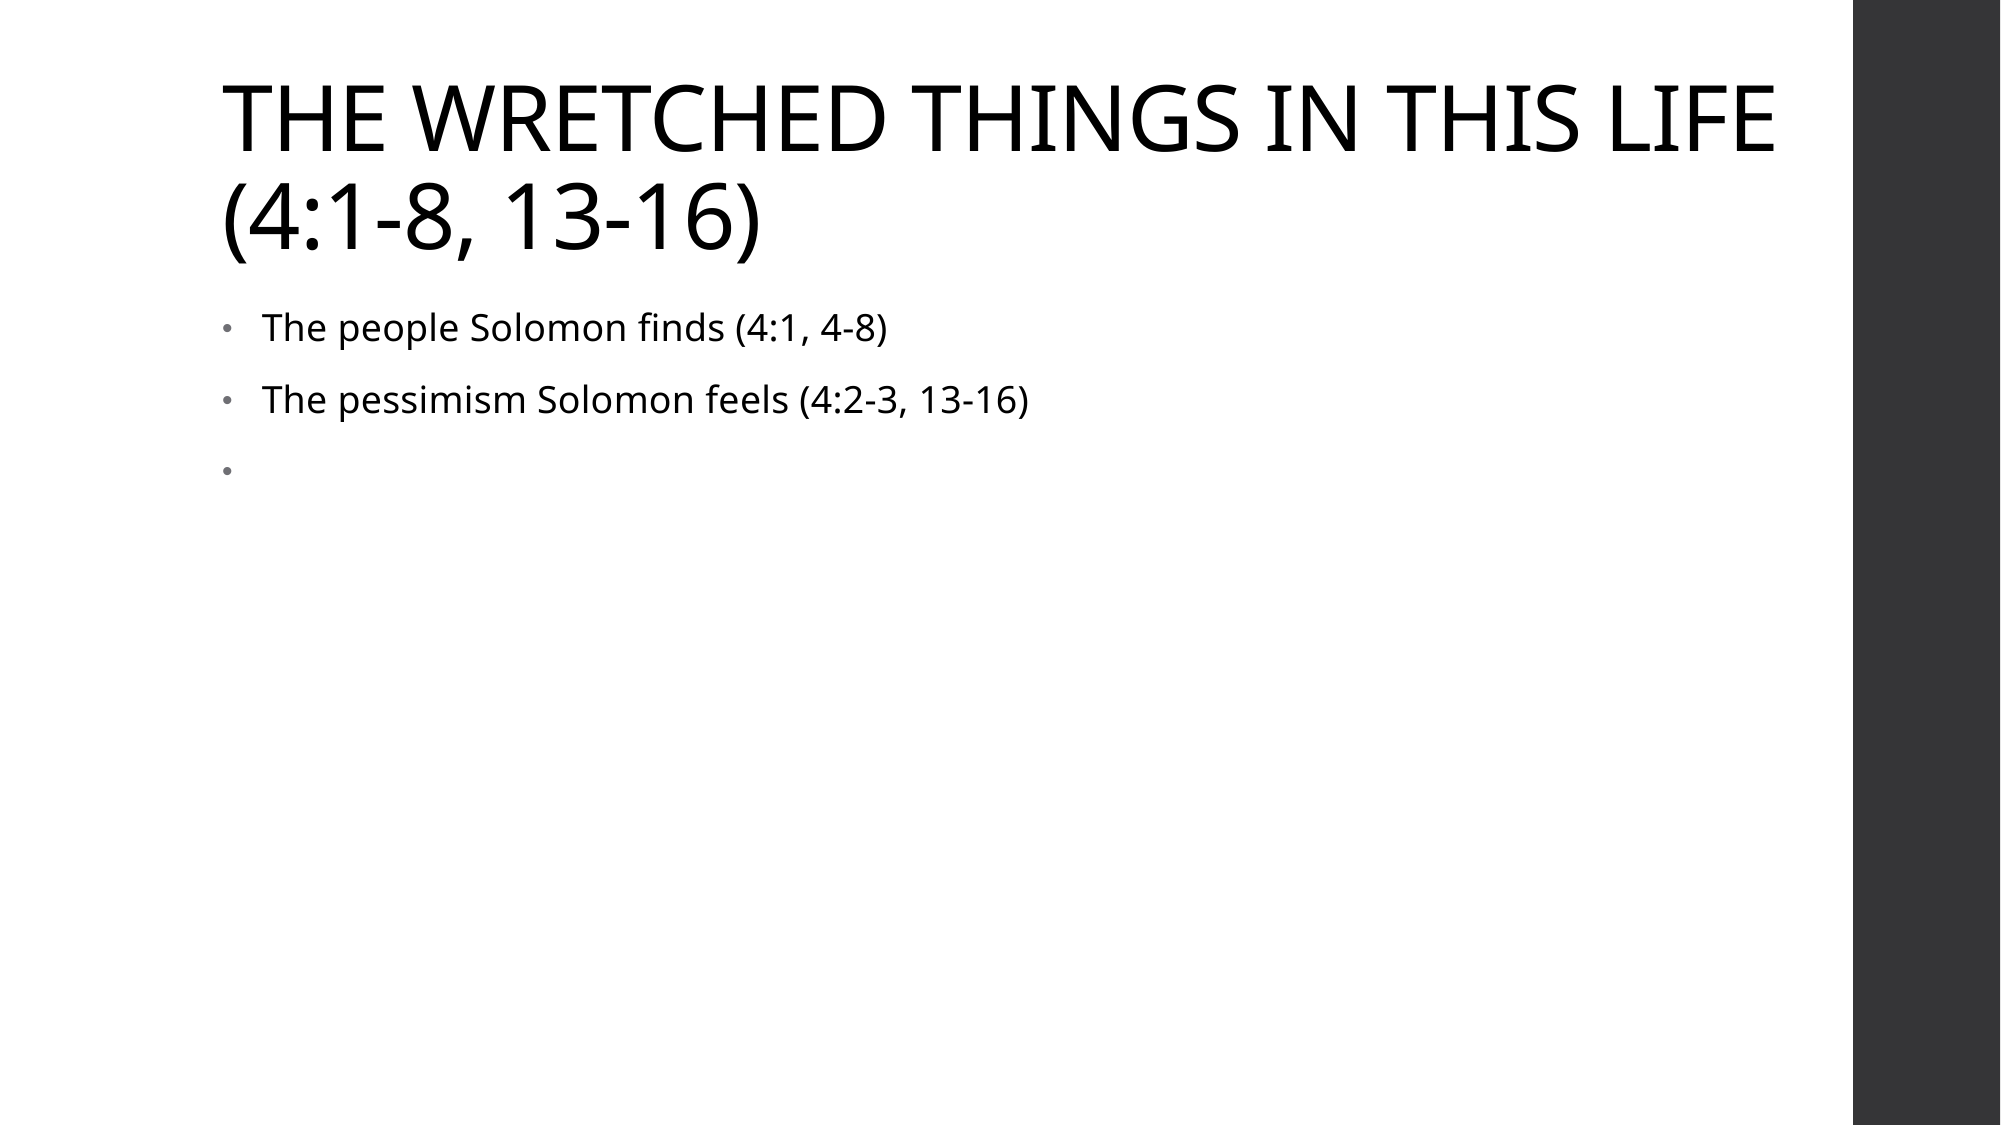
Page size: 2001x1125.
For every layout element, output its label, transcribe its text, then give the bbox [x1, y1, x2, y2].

list The people Solomon finds (4:1, 4-8) The pessimism Solomon feels (4:2-3, 13-16) [206, 299, 1617, 1014]
title THE WRETCHED THINGS IN THIS LIFE (4:1-8, 13-16) [206, 60, 1797, 278]
